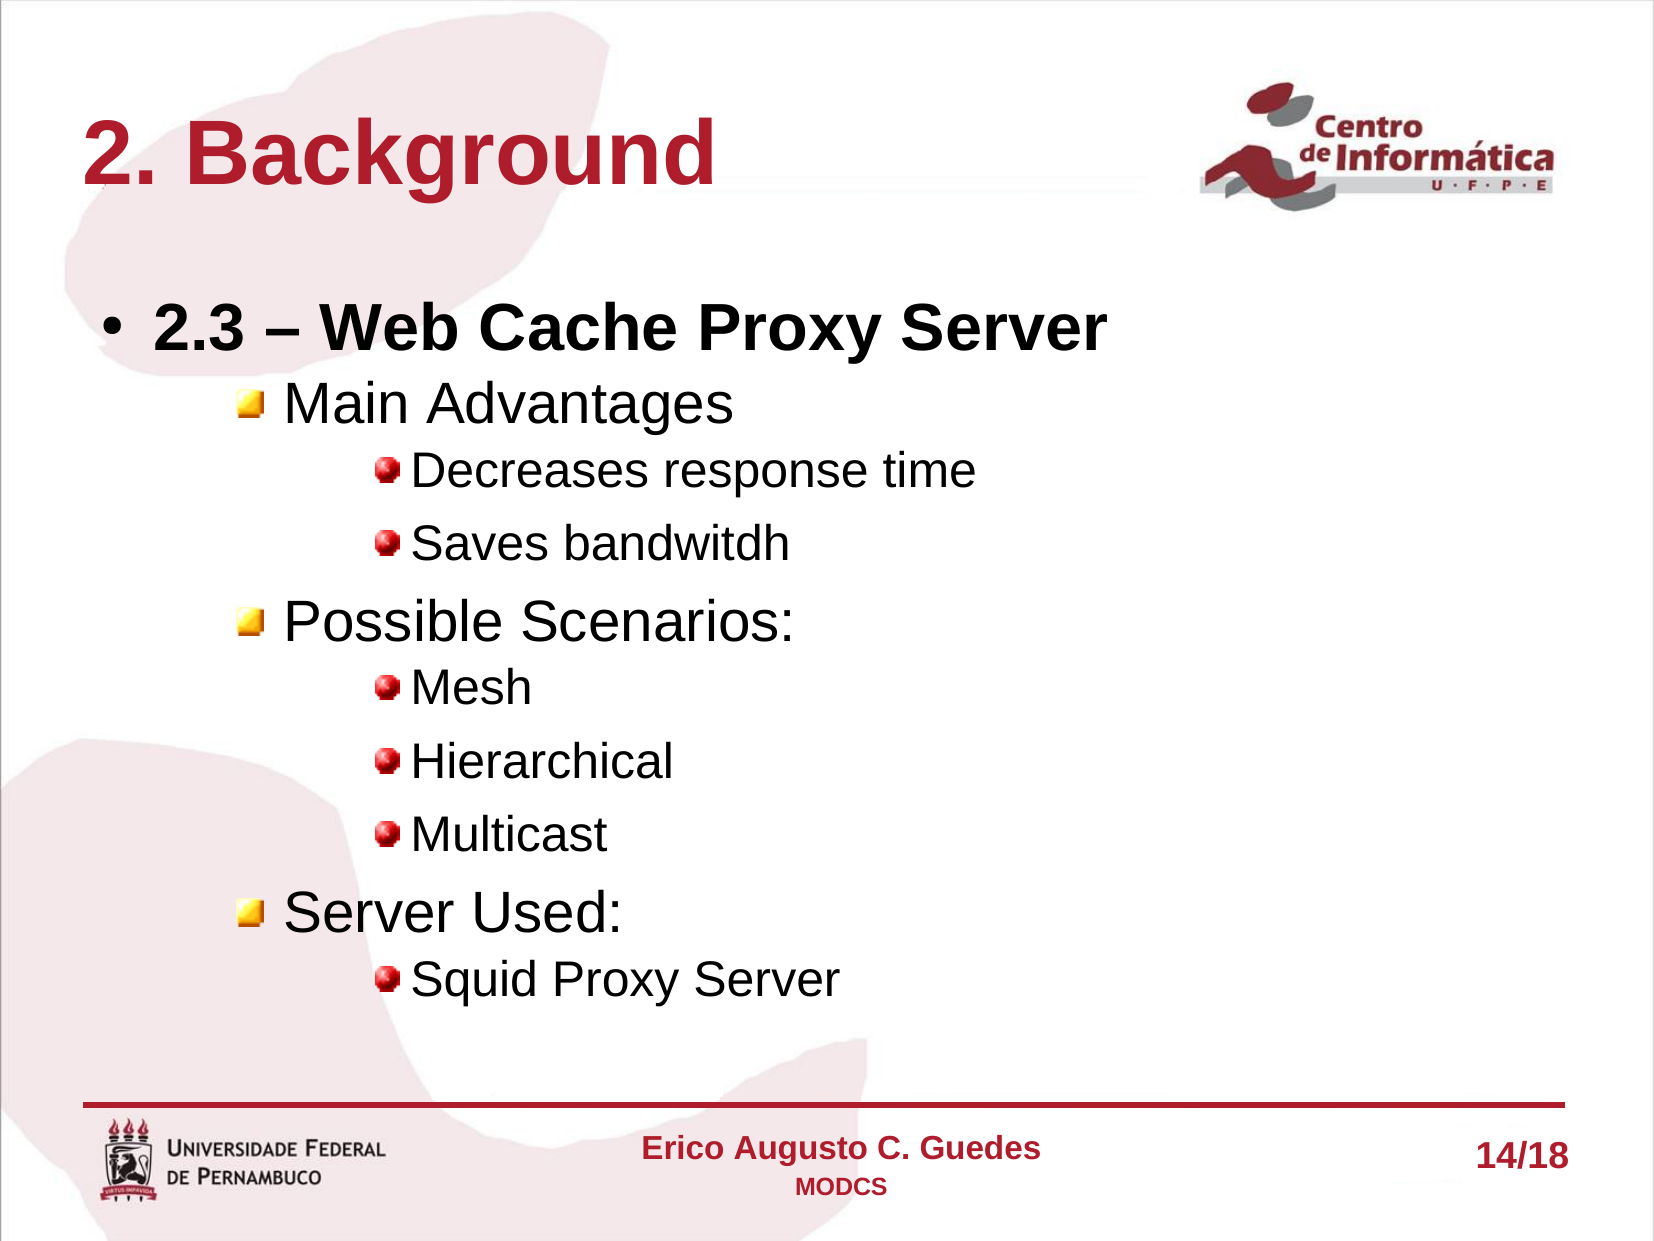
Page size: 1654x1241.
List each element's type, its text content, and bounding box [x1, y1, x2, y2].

picture [0, 0, 1654, 1241]
title 2. Background [82, 56, 1571, 250]
list 2.3 – Web Cache Proxy Server Main Advantages Decreases response time Saves bandwitdh Possible Scenarios: Mesh Hierarchical Multicast Server Used: Squid Proxy Server [82, 290, 1571, 1094]
